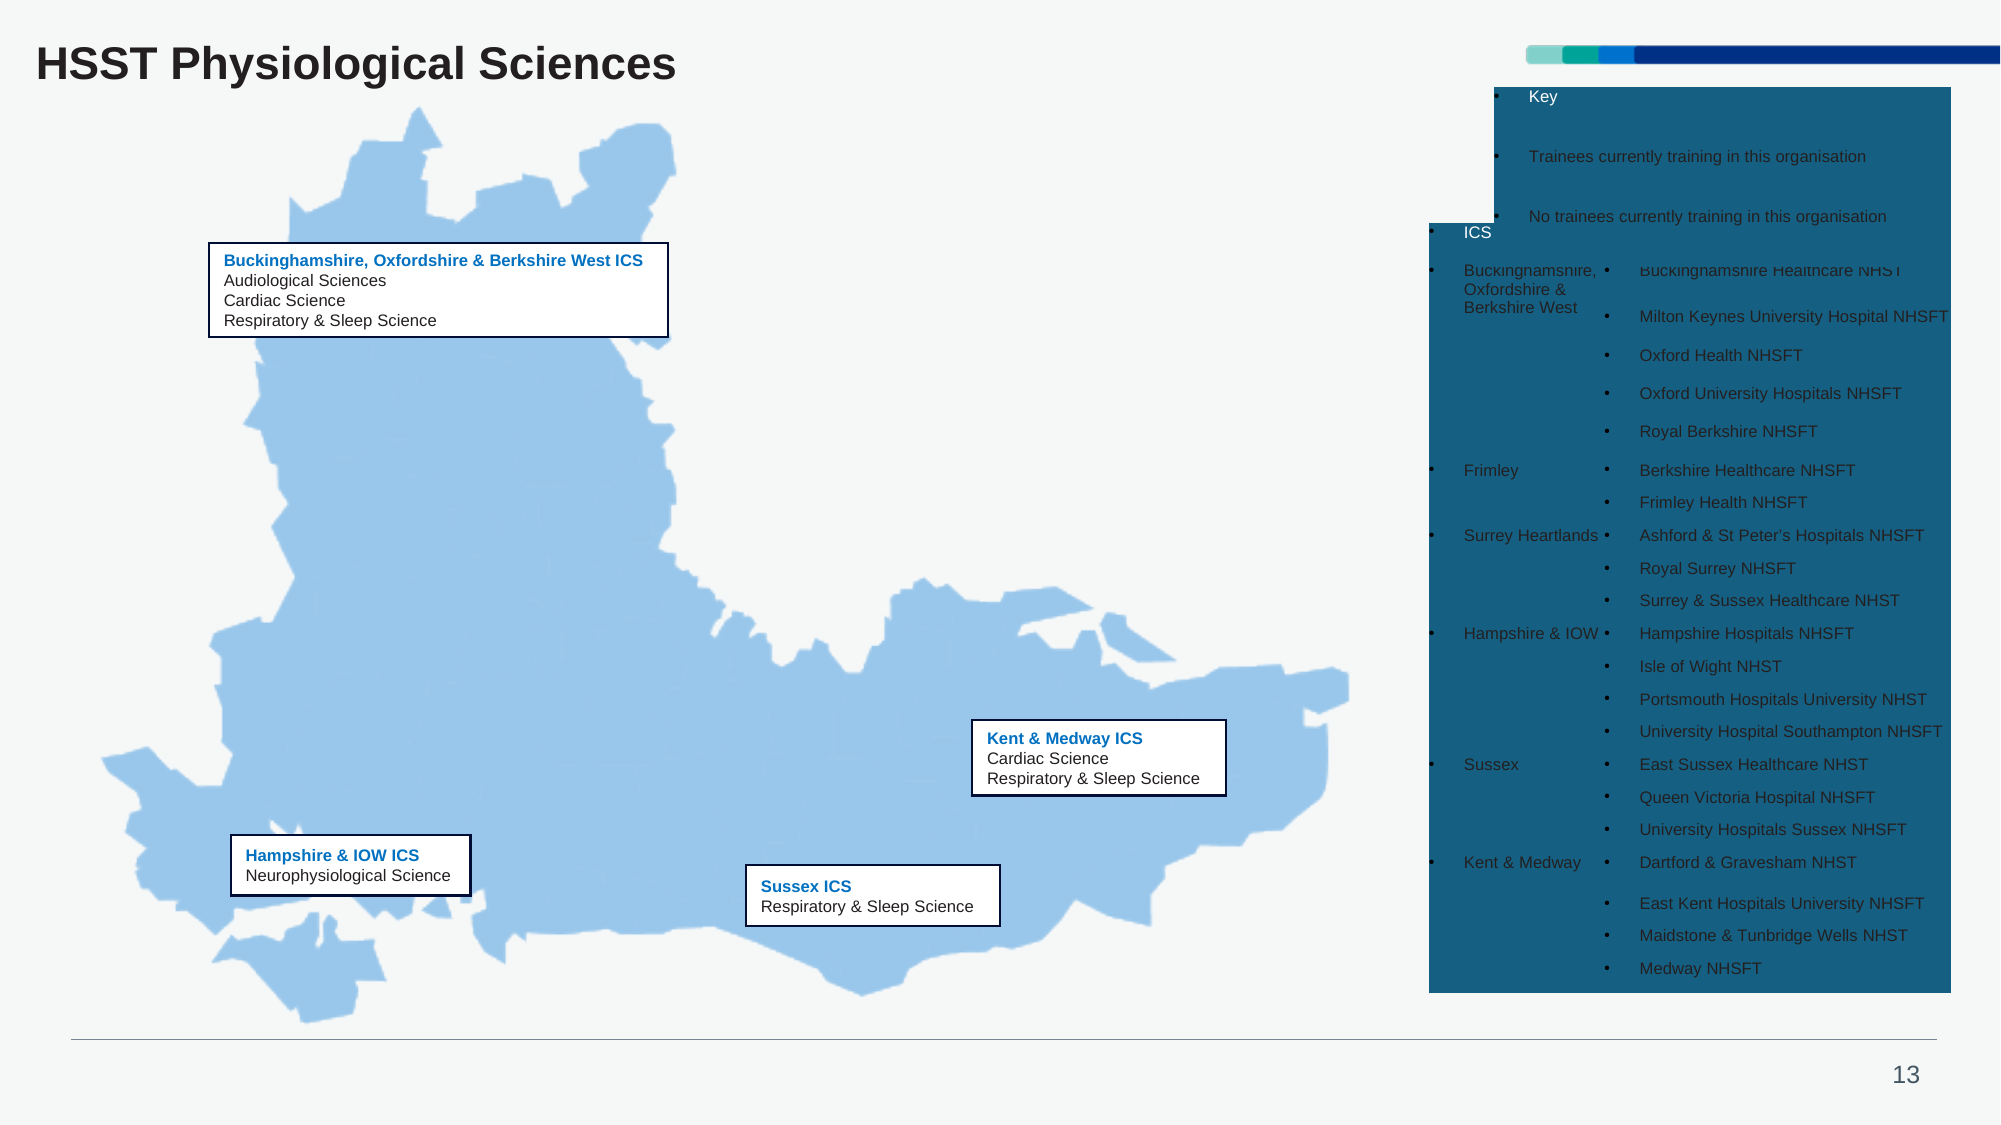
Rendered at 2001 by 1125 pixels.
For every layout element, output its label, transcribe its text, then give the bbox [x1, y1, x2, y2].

text_box Hampshire & IOW ICS Neurophysiological Science [231, 835, 470, 896]
table_cell Frimley Health NHSFT [1604, 493, 1951, 526]
table_cell University Hospital Southampton NHSFT [1604, 722, 1951, 755]
table_cell [1893, 207, 1951, 267]
table_cell Royal Surrey NHSFT [1604, 559, 1951, 592]
table_cell Surrey Heartlands [1429, 526, 1604, 624]
table_cell No trainees currently training in this organisation [1494, 207, 1893, 267]
table_cell Buckinghamshire Healthcare NHST [1604, 267, 1951, 308]
text_box HSST Physiological Sciences [20, 26, 1022, 98]
table_cell Queen Victoria Hospital NHSFT [1604, 788, 1951, 821]
text_box Sussex ICS Respiratory & Sleep Science [746, 865, 1000, 926]
table_cell East Sussex Healthcare NHST [1604, 755, 1951, 788]
table_cell [1893, 147, 1951, 207]
table_cell Trainees currently training in this organisation [1494, 147, 1893, 207]
table_cell Hampshire Hospitals NHSFT [1604, 624, 1951, 657]
text_box Buckinghamshire, Oxfordshire & Berkshire West ICS Audiological Sciences Cardiac Science Respiratory & Sleep Science [209, 243, 668, 337]
text_box Kent & Medway ICS Cardiac Science Respiratory & Sleep Science [972, 720, 1226, 796]
table_cell Maidstone & Tunbridge Wells NHST [1604, 927, 1951, 959]
table_header ICS [1429, 223, 1494, 261]
table_cell Buckinghamshire, Oxfordshire & Berkshire West [1429, 261, 1604, 461]
table_header [1893, 87, 1951, 147]
picture [75, 90, 1371, 1047]
table_cell Oxford University Hospitals NHSFT [1604, 384, 1951, 422]
table_cell East Kent Hospitals University NHSFT [1604, 894, 1951, 927]
table_cell Royal Berkshire NHSFT [1604, 422, 1951, 461]
table_cell University Hospitals Sussex NHSFT [1604, 821, 1951, 853]
table_cell Sussex [1429, 755, 1604, 853]
table_cell Medway NHSFT [1604, 959, 1951, 993]
table_cell Surrey & Sussex Healthcare NHST [1604, 592, 1951, 624]
table_cell Portsmouth Hospitals University NHST [1604, 690, 1951, 722]
table_cell Ashford & St Peter’s Hospitals NHSFT [1604, 526, 1951, 559]
table_header Key [1494, 87, 1893, 147]
table_cell Kent & Medway [1429, 853, 1604, 993]
table_cell Isle of Wight NHST [1604, 657, 1951, 690]
table_cell Frimley [1429, 461, 1604, 526]
table_cell Oxford Health NHSFT [1604, 346, 1951, 384]
table_cell Dartford & Gravesham NHST [1604, 853, 1951, 894]
table_cell Hampshire & IOW [1429, 624, 1604, 755]
table_cell Berkshire Healthcare NHSFT [1604, 461, 1951, 493]
table_cell Milton Keynes University Hospital NHSFT [1604, 308, 1951, 346]
